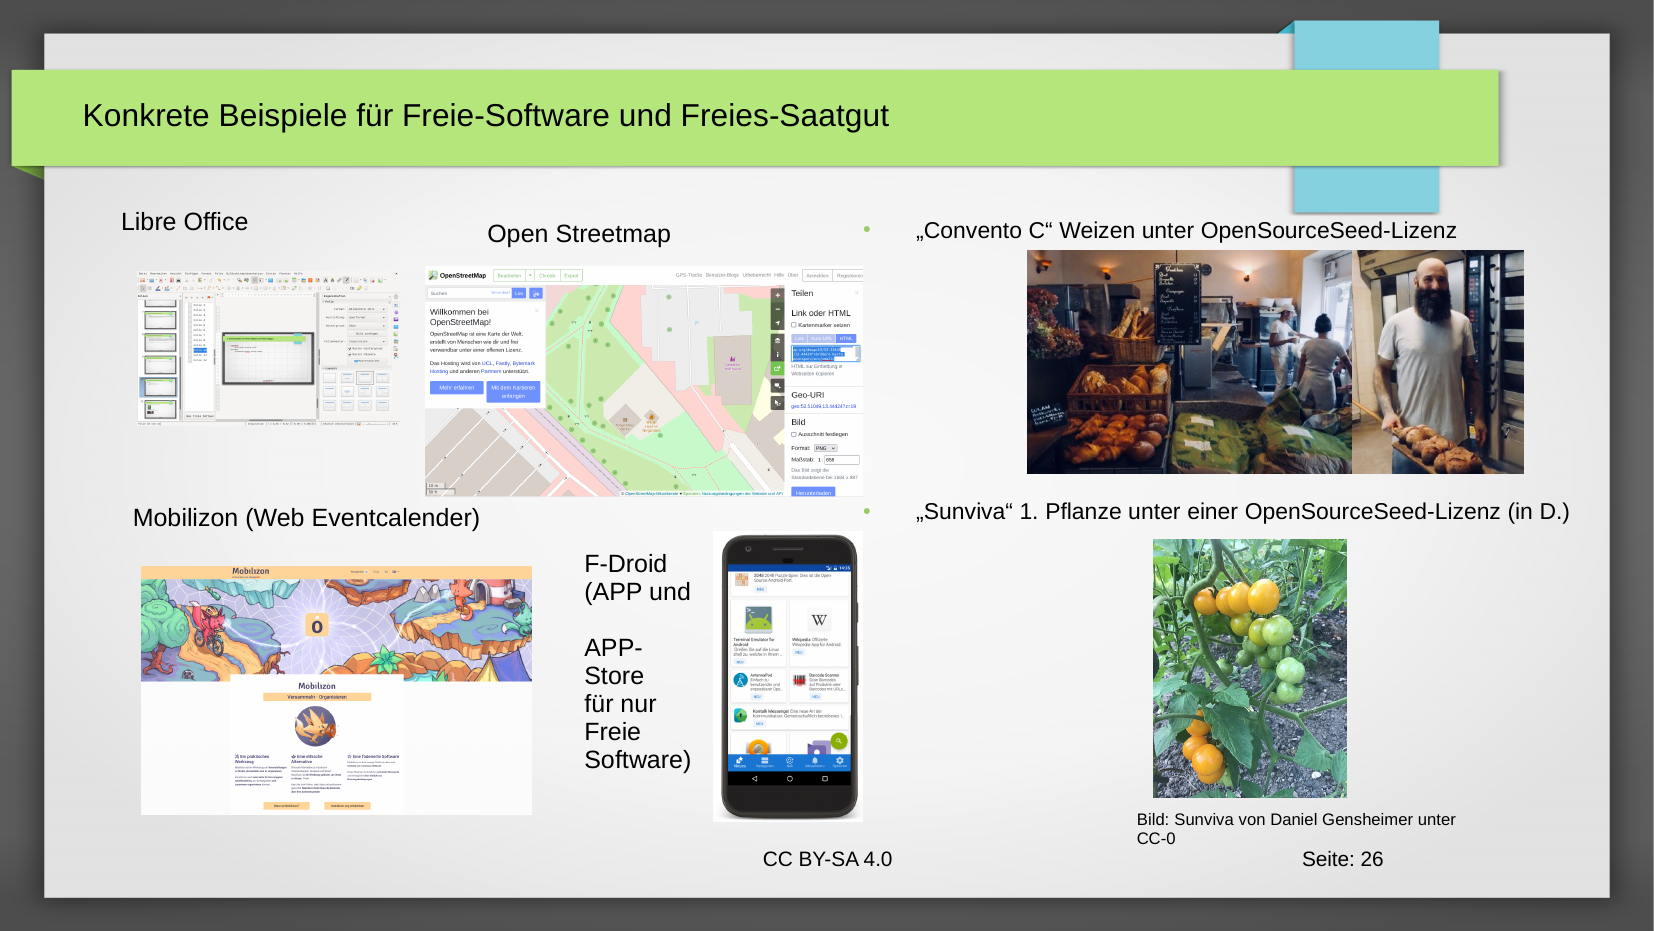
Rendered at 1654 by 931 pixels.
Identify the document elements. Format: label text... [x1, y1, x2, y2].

list „Convento C“ Weizen unter OpenSourceSeed-Lizenz [845, 217, 1572, 475]
picture [0, 0, 1654, 931]
list „Sunviva“ 1. Pflanze unter einer OpenSourceSeed-Lizenz (in D.) [845, 499, 1572, 757]
text_box Bild: Sunviva von Daniel Gensheimer unter CC-0 [1122, 803, 1477, 856]
text_box Libre Office [106, 200, 414, 258]
text_box F-Droid (APP und APP-Store für nur Freie Software) [569, 542, 709, 830]
text_box Mobilizon (Web Eventcalender) [118, 496, 697, 595]
title Konkrete Beispiele für Freie-Software und Freies-Saatgut [82, 97, 1264, 133]
text_box Open Streetmap [472, 212, 792, 260]
